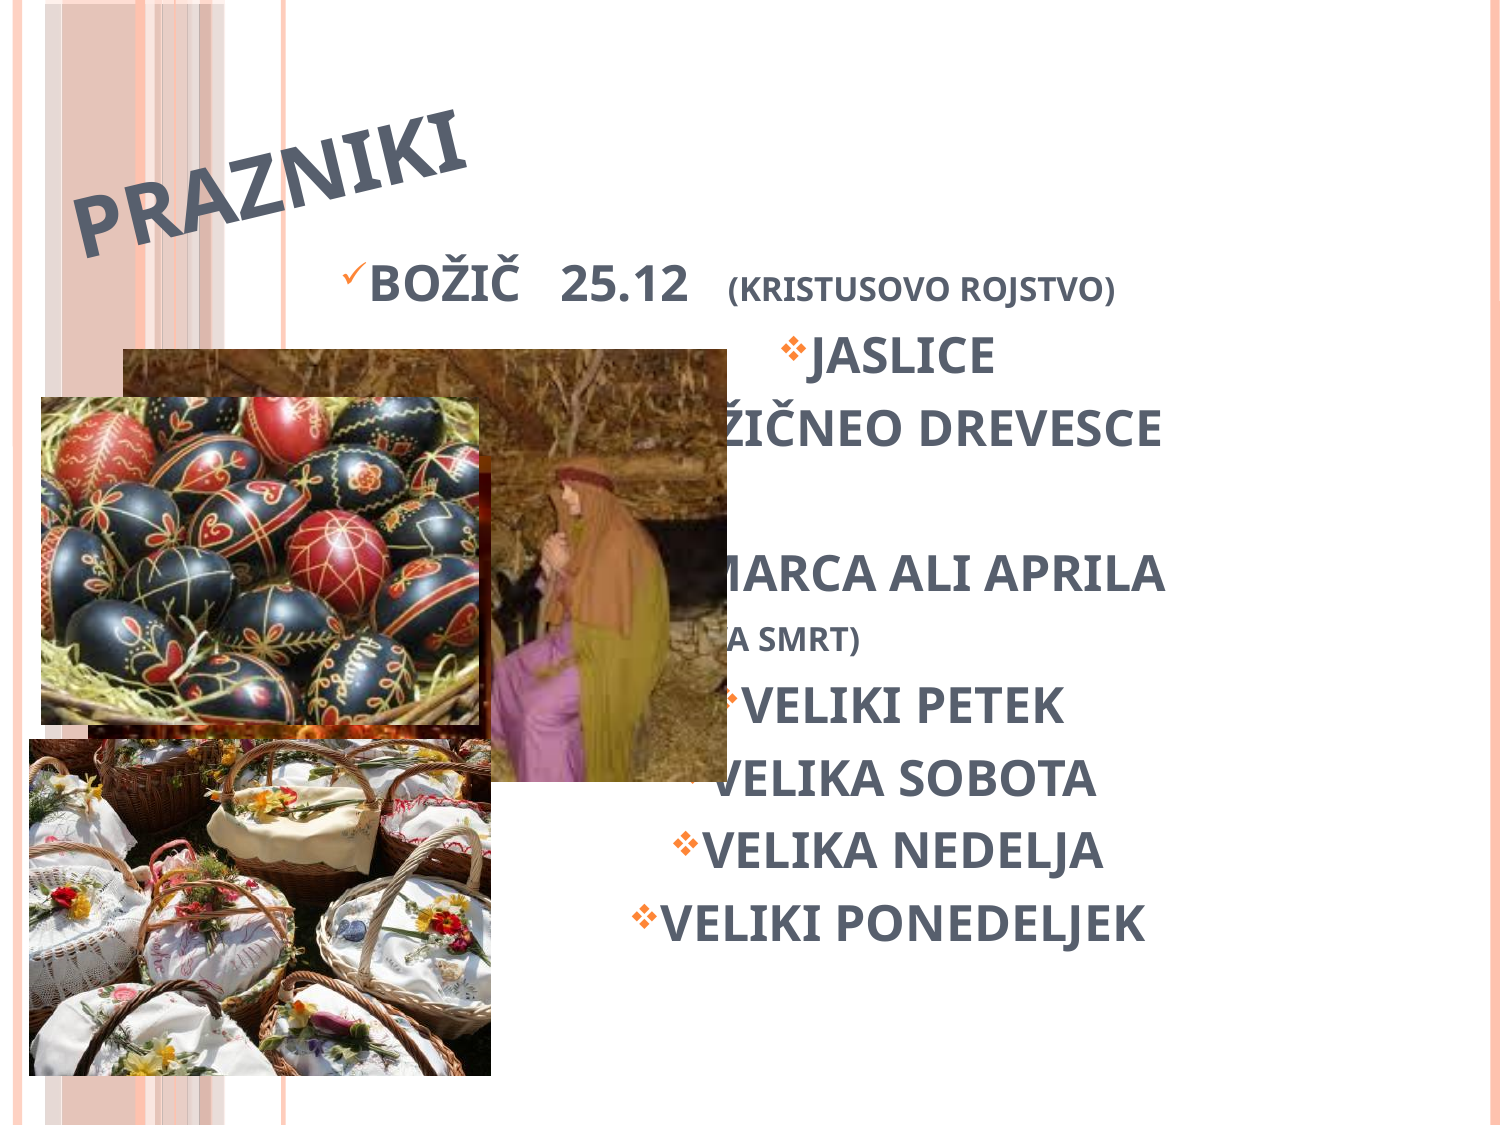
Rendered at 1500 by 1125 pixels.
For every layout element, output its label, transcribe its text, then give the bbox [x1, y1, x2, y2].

title PRAZNIKI [41, 0, 1152, 287]
subtitle BOŽIČ 25.12 (KRISTUSOVO ROJSTVO) JASLICE BOŽIČNEO DREVESCE VELIKA NOČ MARCA ALI APRILA (JEZUSOVA SMRT) VELIKI PETEK VELIKA SOBOTA VELIKA NEDELJA VELIKI PONEDELJEK [324, 243, 1450, 1046]
picture [29, 349, 727, 1076]
